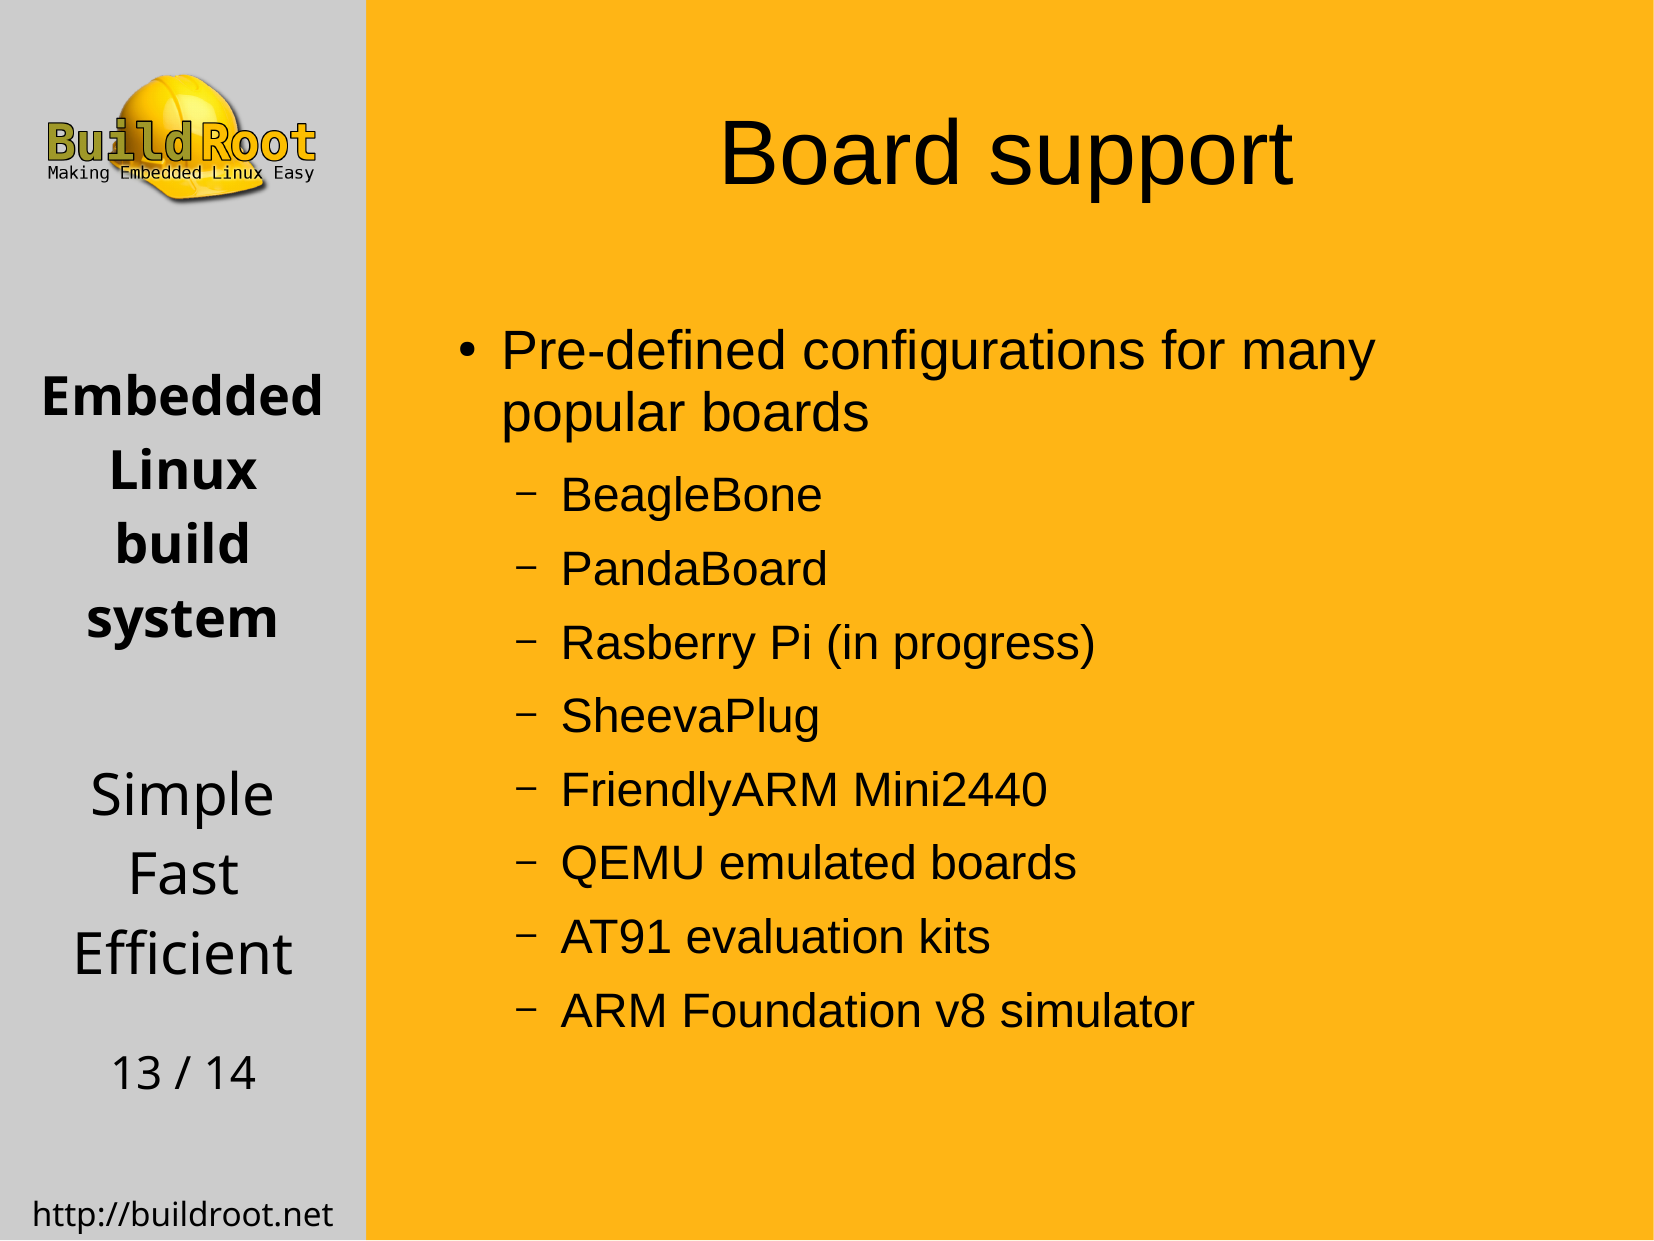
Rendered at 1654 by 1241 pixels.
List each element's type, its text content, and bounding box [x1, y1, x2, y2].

picture [21, 54, 349, 219]
title Board support [442, 49, 1571, 257]
list Pre-defined configurations for many popular boards BeagleBone PandaBoard Rasberry Pi (in progress) SheevaPlug FriendlyARM Mini2440 QEMU emulated boards AT91 evaluation kits ARM Foundation v8 simulator [442, 320, 1571, 1040]
